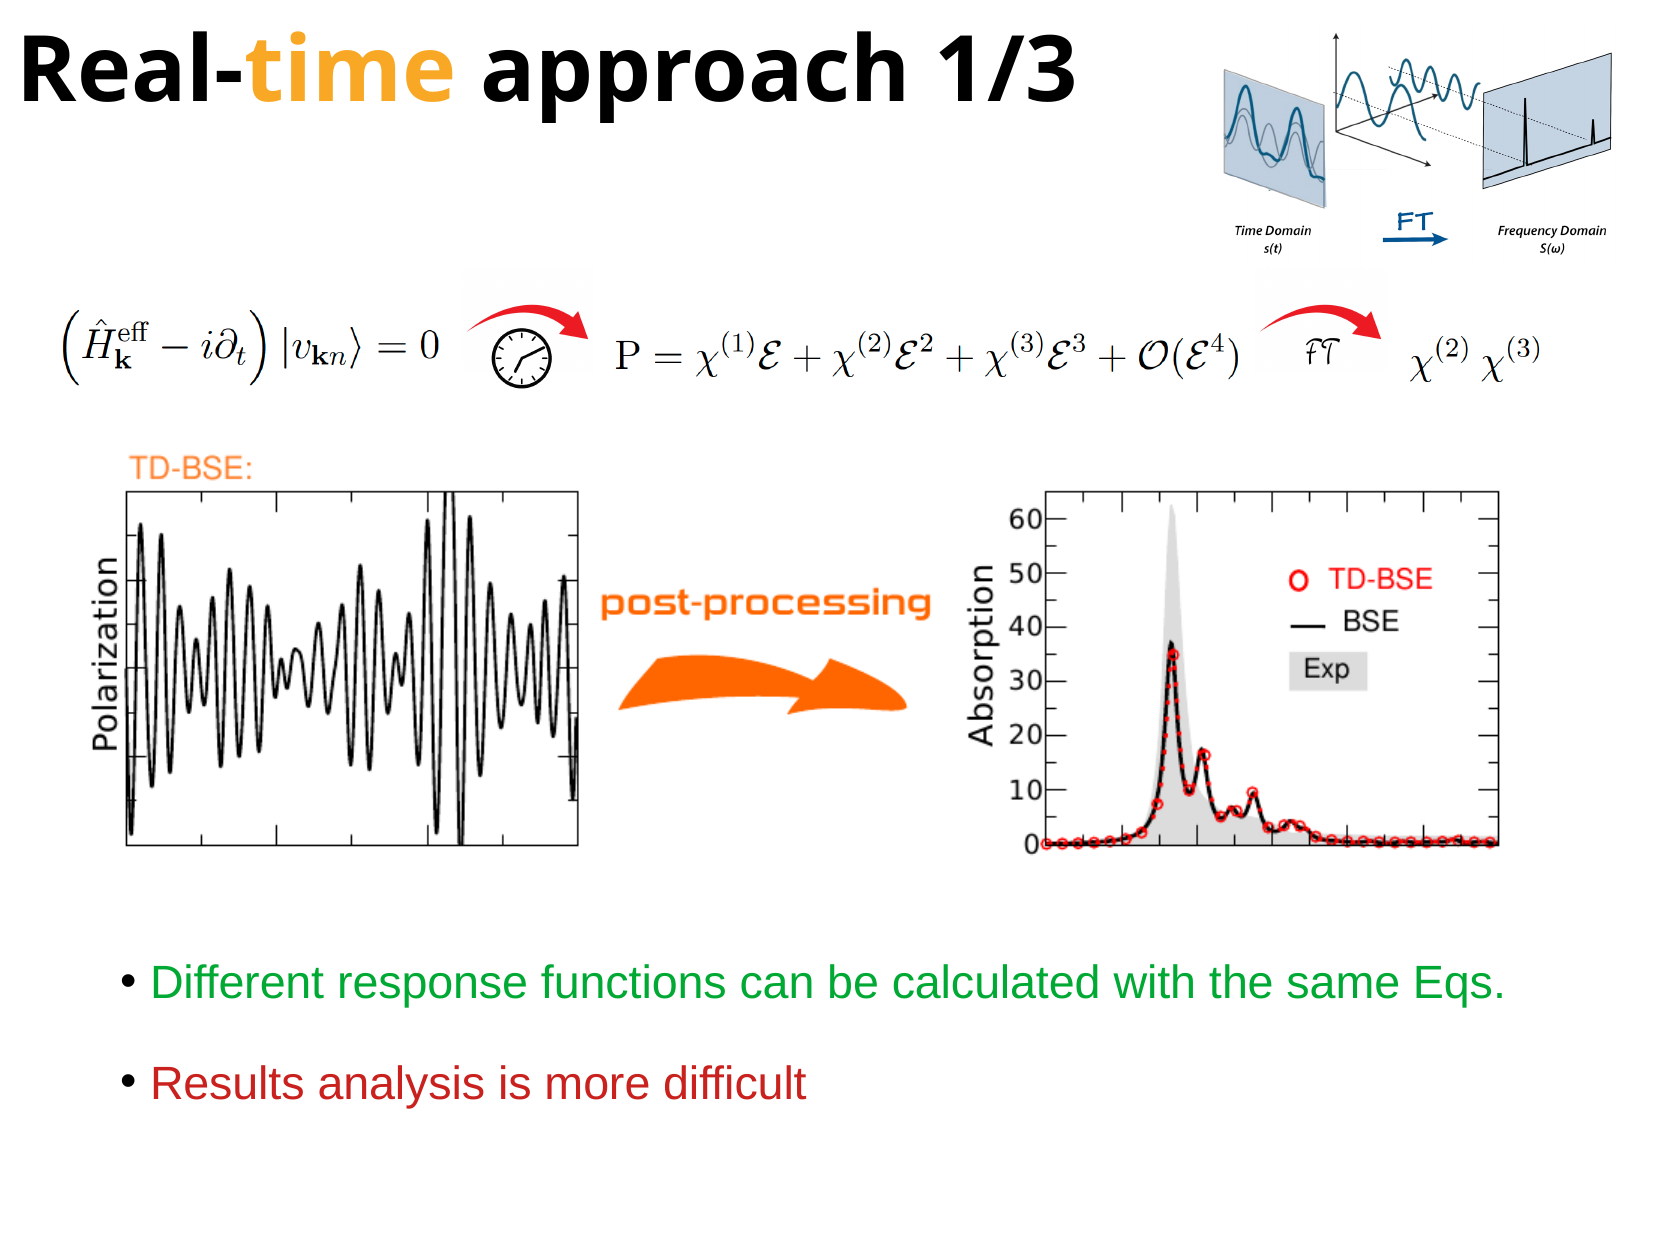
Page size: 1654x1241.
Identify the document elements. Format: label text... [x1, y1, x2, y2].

picture [60, 416, 1561, 866]
picture [60, 302, 442, 392]
picture [1207, 21, 1636, 373]
text_box Different response functions can be calculated with the same Eqs. Results analysis is more difficult [105, 866, 1546, 1197]
picture [461, 265, 594, 373]
title Real-time approach 1/3 [0, 45, 1111, 136]
text_box [490, 324, 554, 390]
picture [611, 315, 1242, 403]
picture [1474, 320, 1543, 408]
chart [1298, 335, 1351, 373]
picture [1400, 320, 1472, 408]
